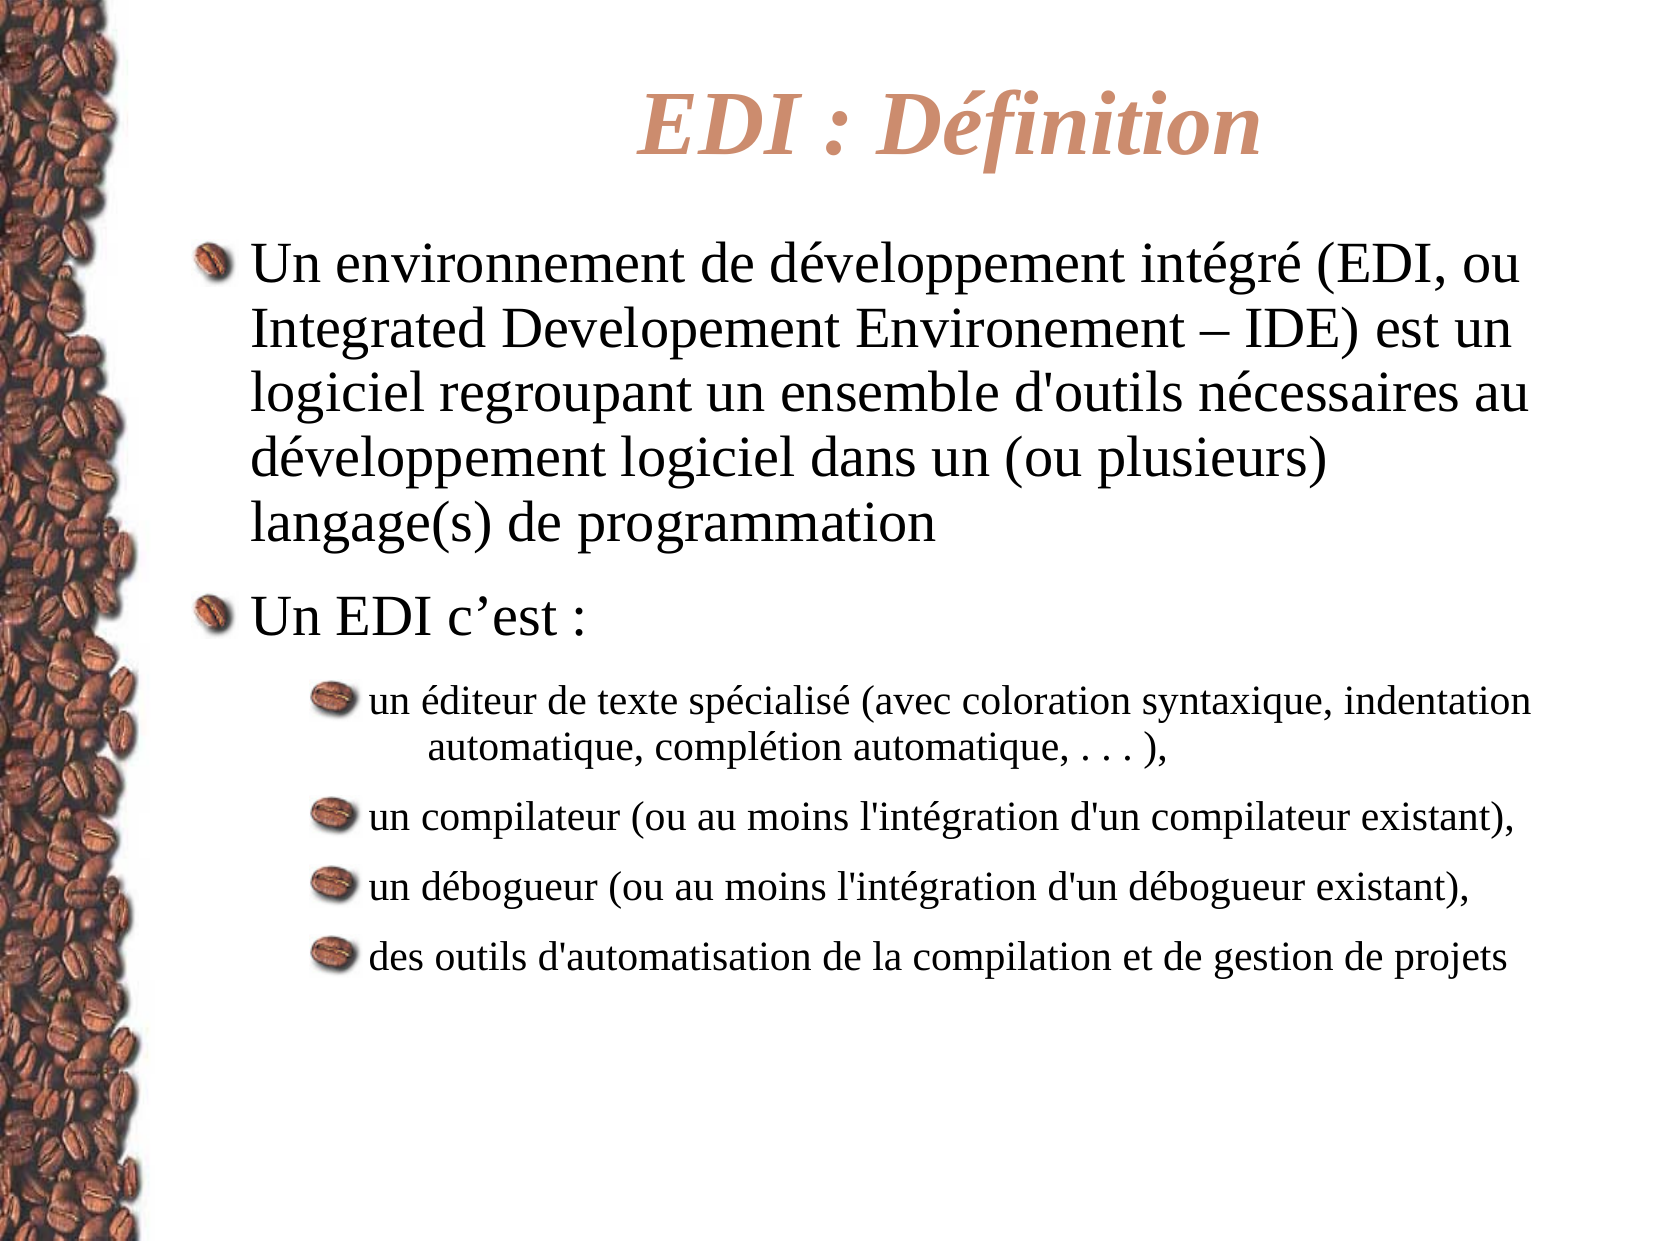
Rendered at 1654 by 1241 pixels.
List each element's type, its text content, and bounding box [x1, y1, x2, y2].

picture [0, 0, 155, 1241]
title EDI : Définition [205, 35, 1618, 223]
list Un environnement de développement intégré (EDI, ou Integrated Developement Environement – IDE) est un logiciel regroupant un ensemble d'outils nécessaires au développement logiciel dans un (ou plusieurs) langage(s) de programmation Un EDI c’est : un éditeur de texte spécialisé (avec coloration syntaxique, indentation automatique, complétion automatique, . . . ), un compilateur (ou au moins l'intégration d'un compilateur existant), un débogueur (ou au moins l'intégration d'un débogueur existant), des outils d'automatisation de la compilation et de gestion de projets [191, 230, 1538, 1241]
